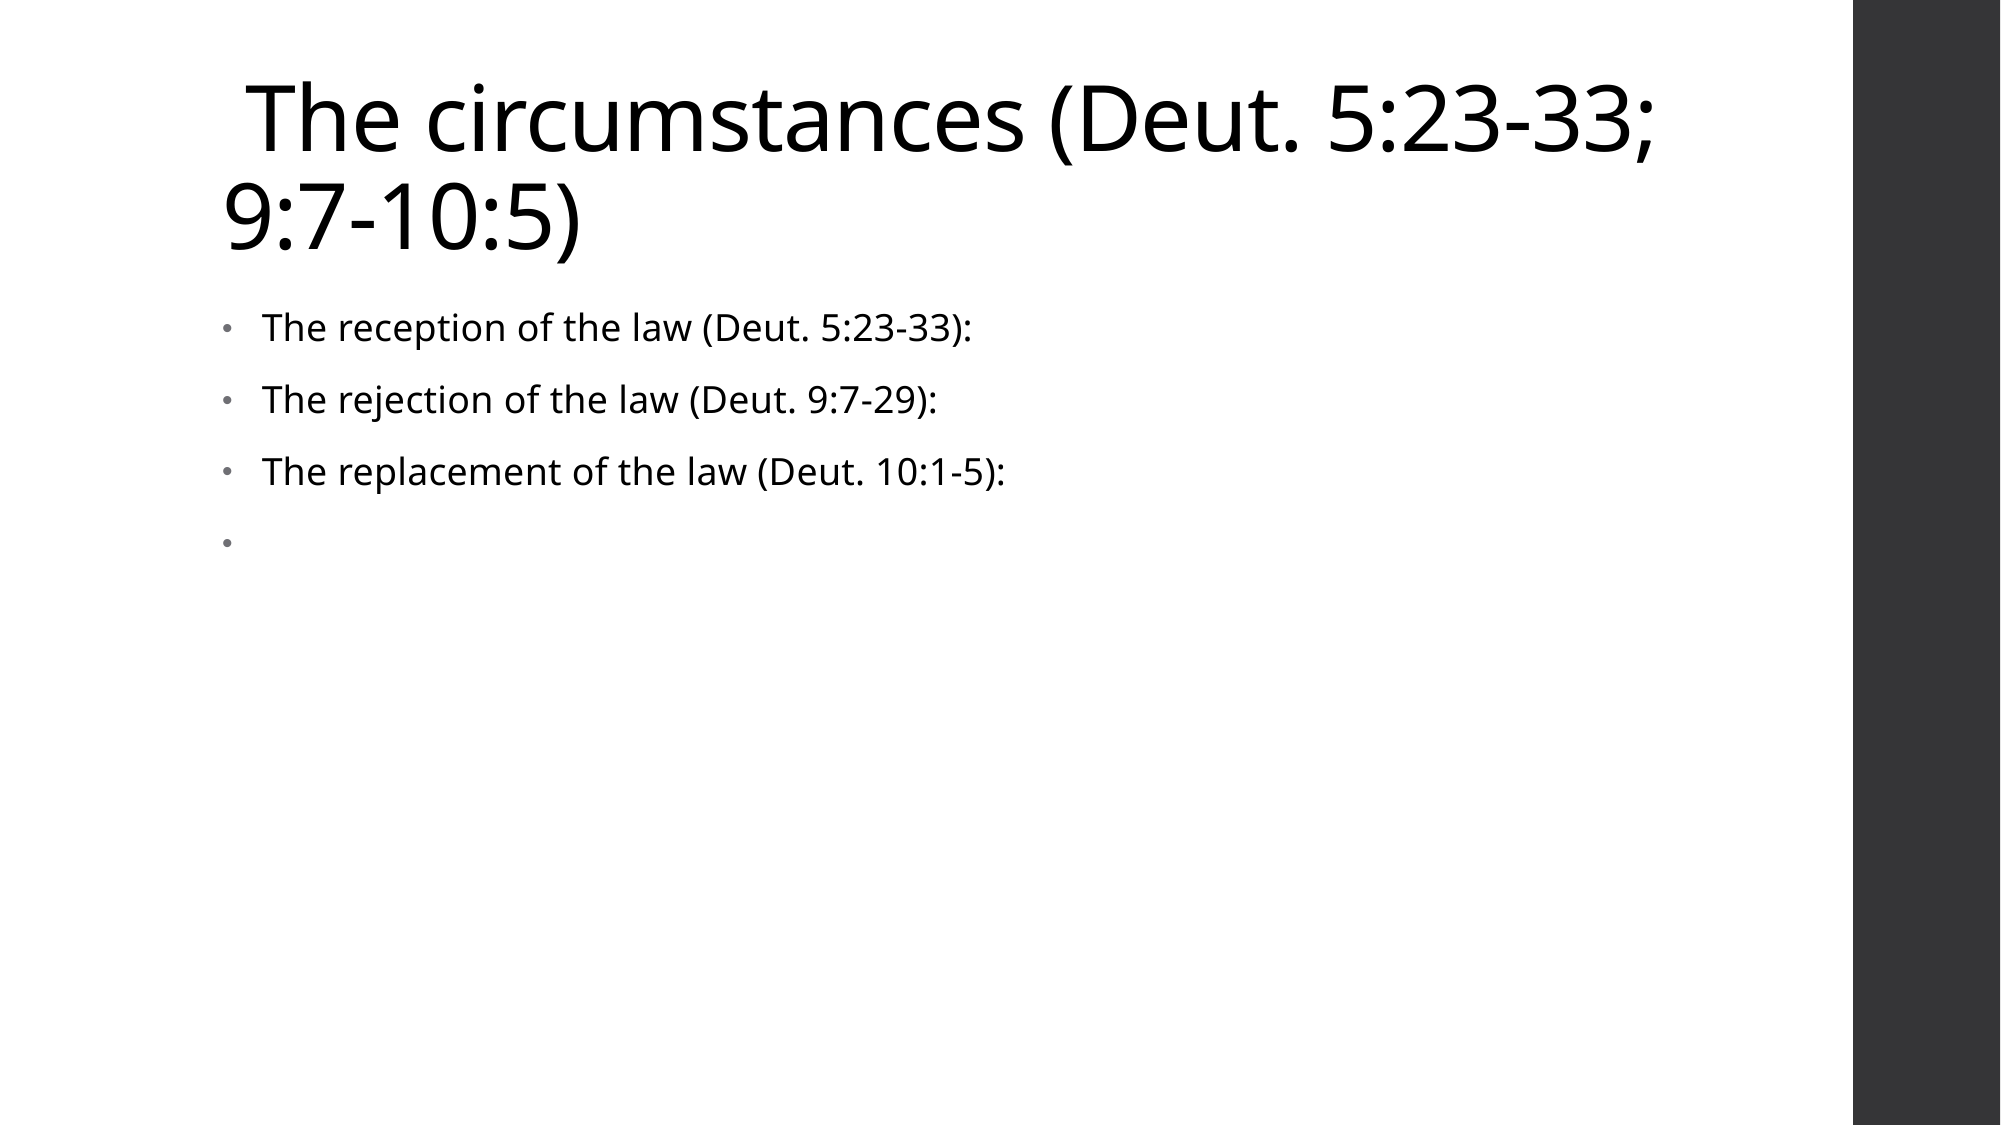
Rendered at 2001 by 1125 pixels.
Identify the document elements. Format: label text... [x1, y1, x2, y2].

list The reception of the law (Deut. 5:23-33): The rejection of the law (Deut. 9:7-29): The replacement of the law (Deut. 10:1-5): [206, 299, 1617, 1014]
title The circumstances (Deut. 5:23-33; 9:7-10:5) [206, 60, 1797, 278]
